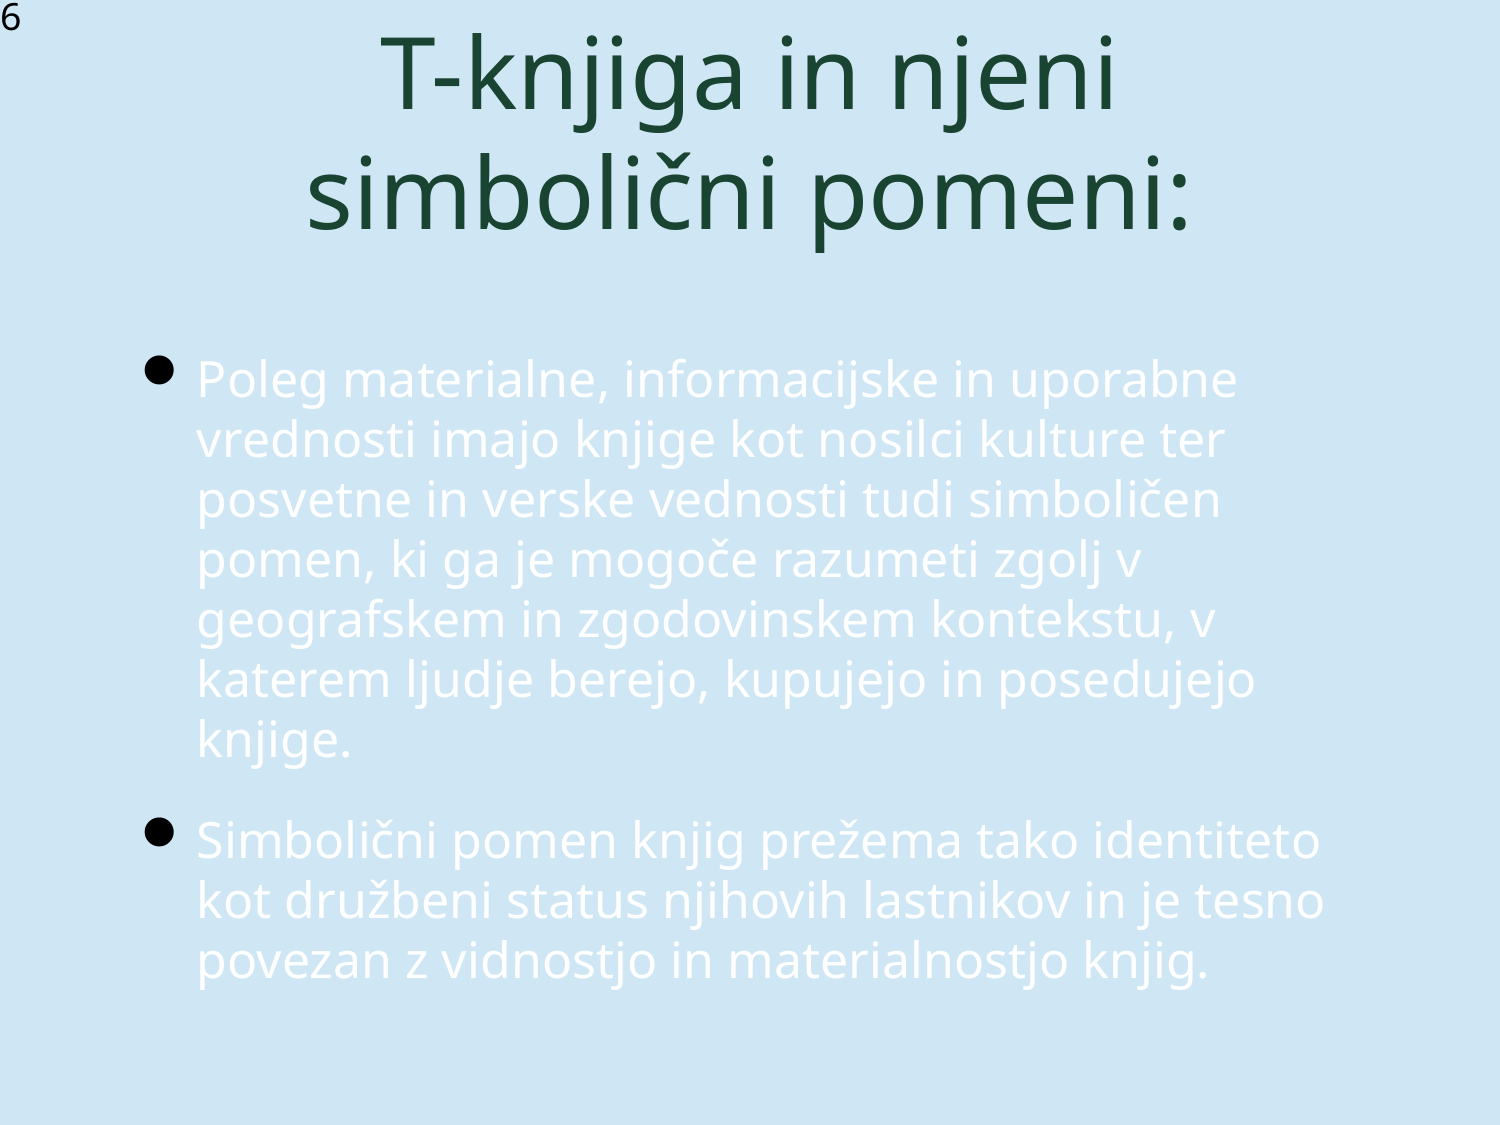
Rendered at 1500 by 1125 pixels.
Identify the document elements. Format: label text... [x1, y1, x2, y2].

list Poleg materialne, informacijske in uporabne vrednosti imajo knjige kot nosilci kulture ter posvetne in verske vednosti tudi simboličen pomen, ki ga je mogoče razumeti zgolj v geografskem in zgodovinskem kontekstu, v katerem ljudje berejo, kupujejo in posedujejo knjige. Simbolični pomen knjig prežema tako identiteto kot družbeni status njihovih lastnikov in je tesno povezan z vidnostjo in materialnostjo knjig. [125, 339, 1375, 1026]
title T-knjiga in njeni simbolični pomeni: [125, 12, 1375, 246]
